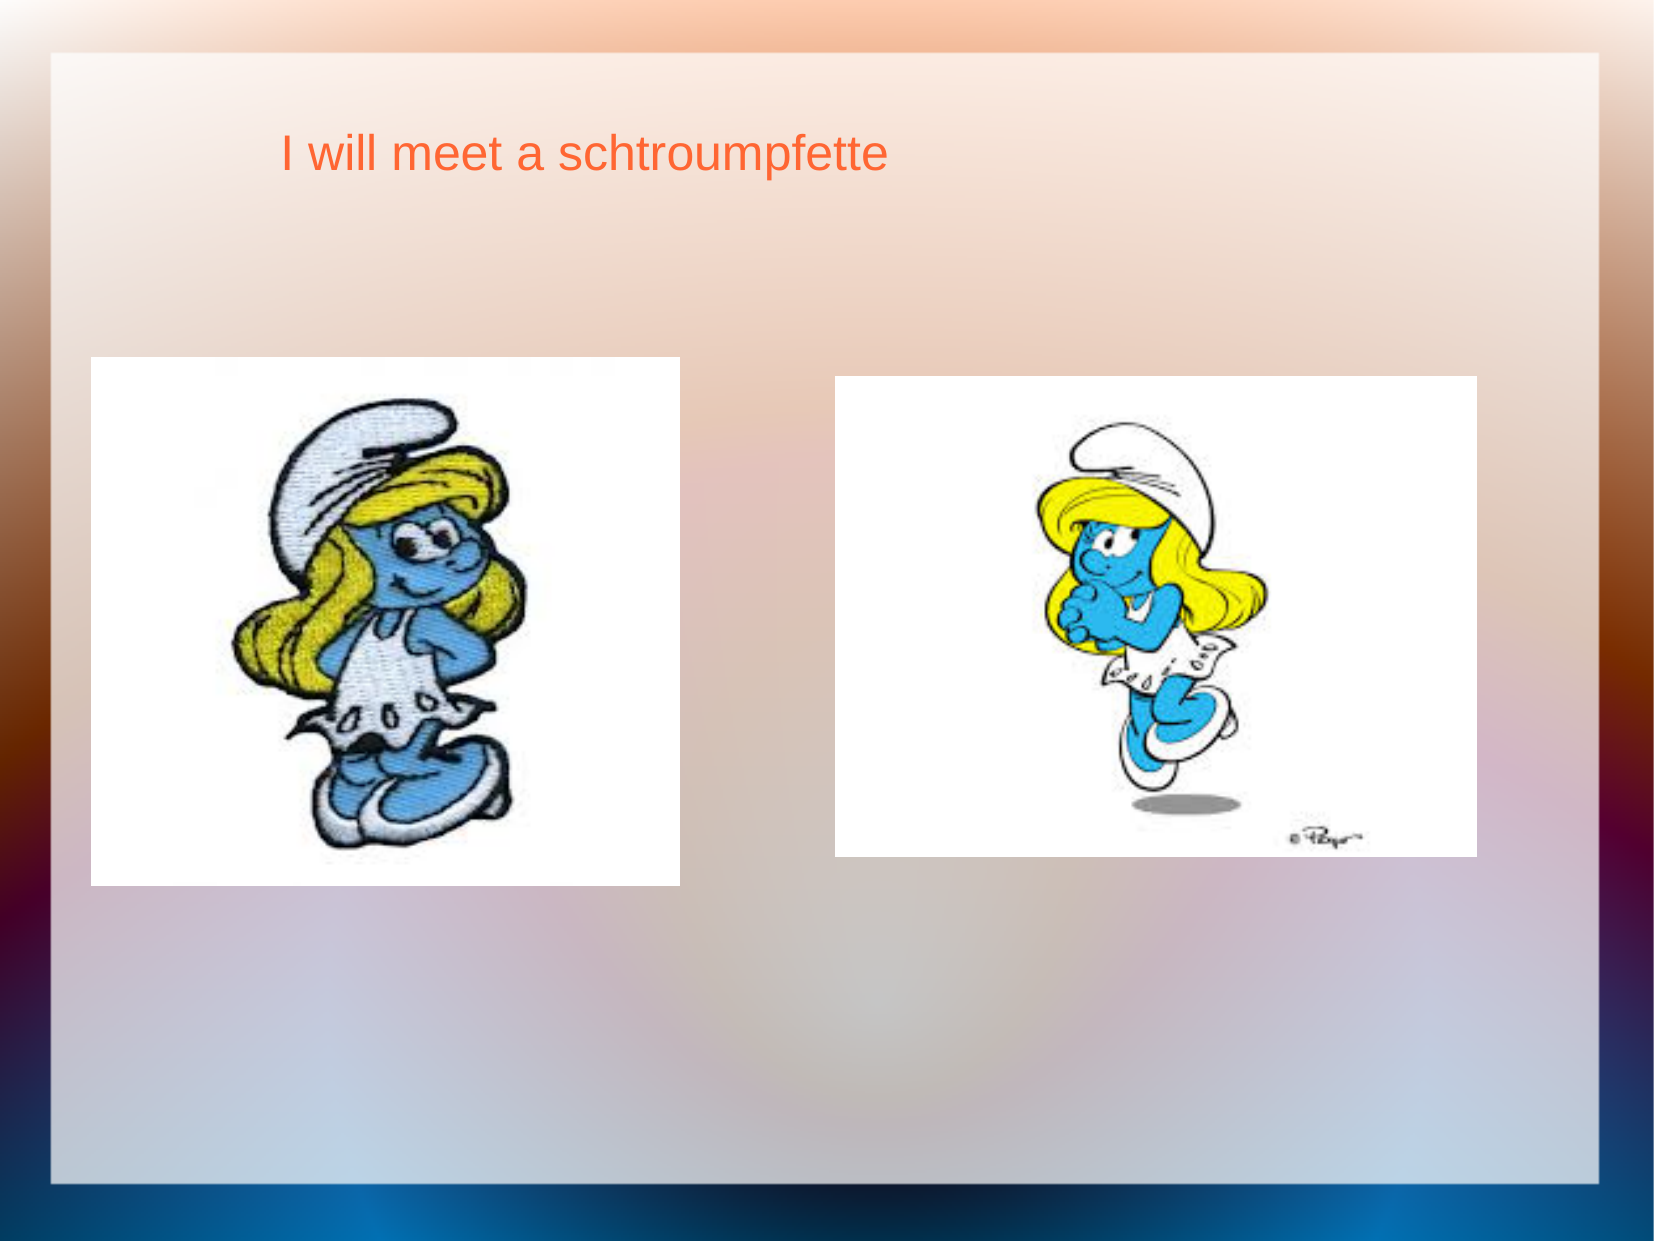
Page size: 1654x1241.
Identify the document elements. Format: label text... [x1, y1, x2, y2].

picture [0, 0, 1654, 1241]
text_box I will meet a schtroumpfette [265, 118, 1477, 217]
